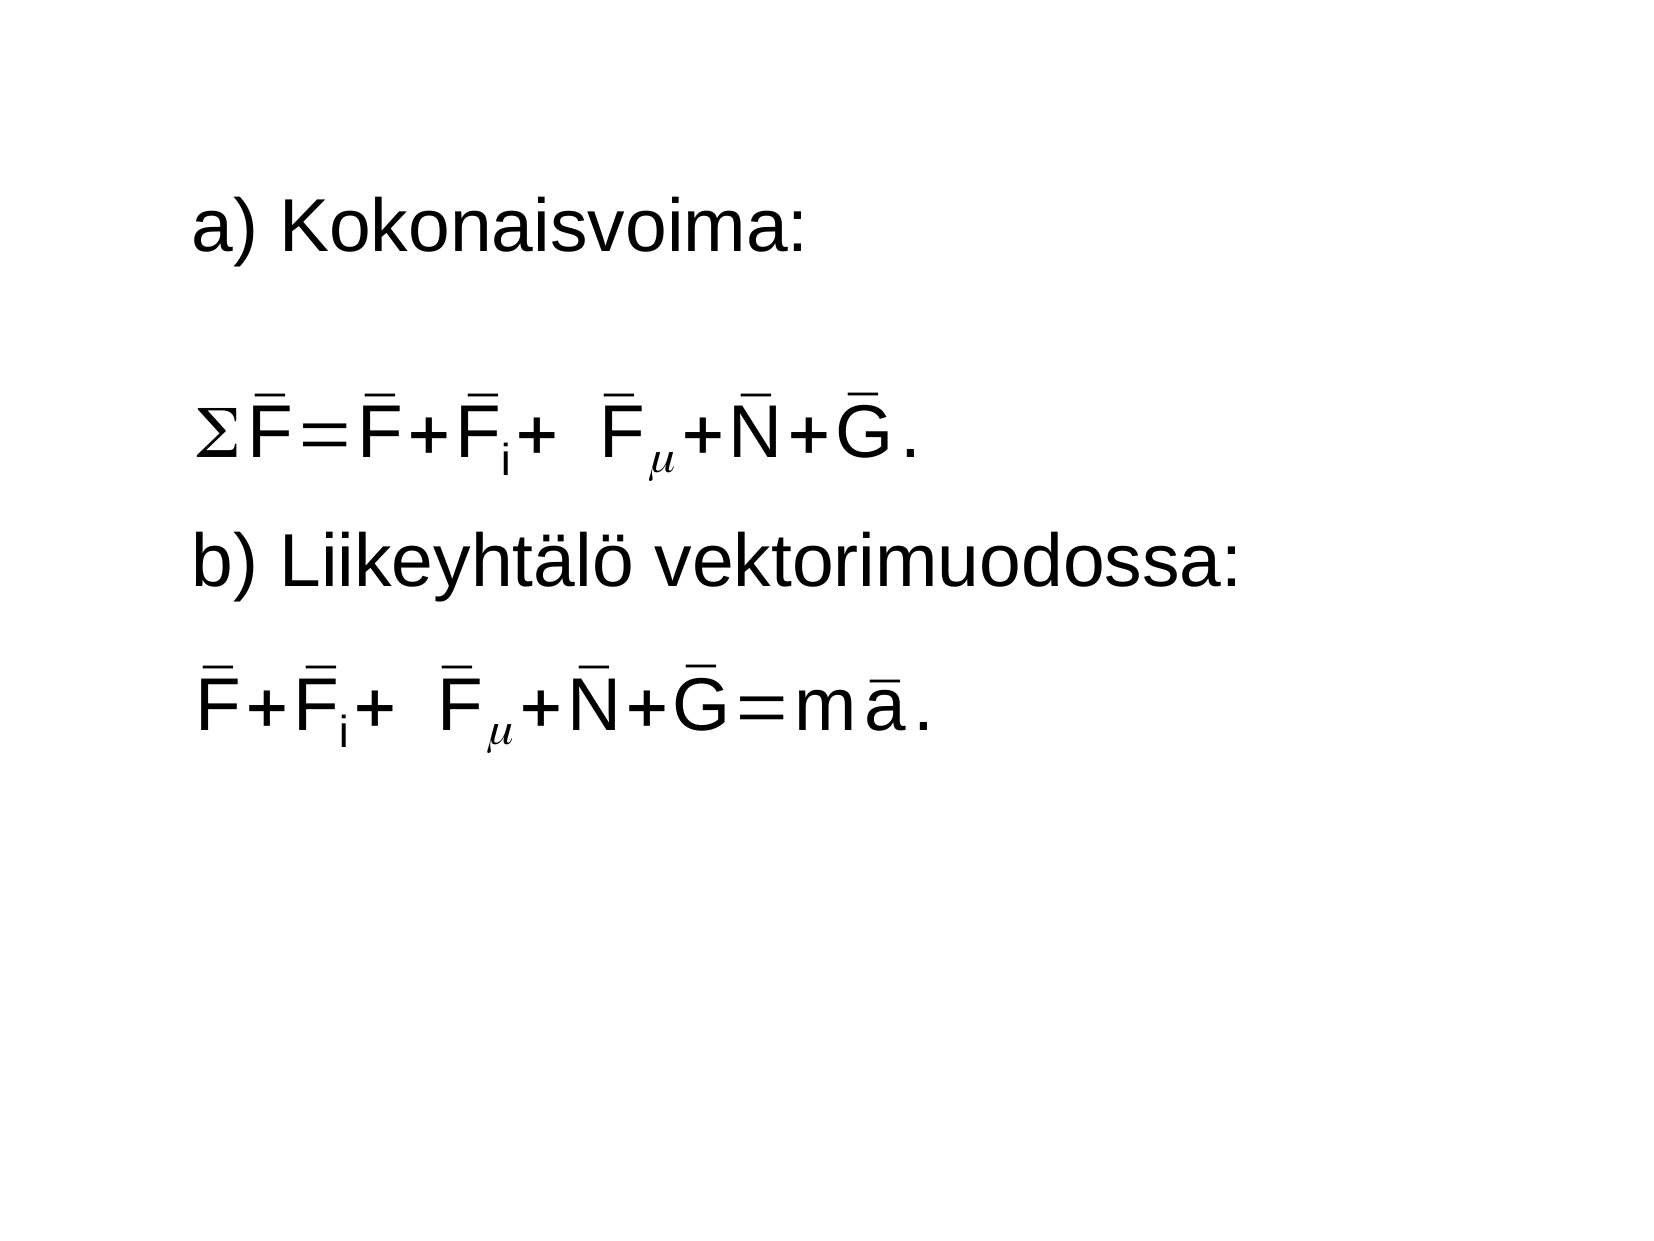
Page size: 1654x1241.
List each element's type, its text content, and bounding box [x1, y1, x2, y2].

chart [188, 661, 942, 758]
chart [187, 388, 928, 486]
text_box a) Kokonaisvoima: b) Liikeyhtälö vektorimuodossa: [177, 177, 1548, 946]
